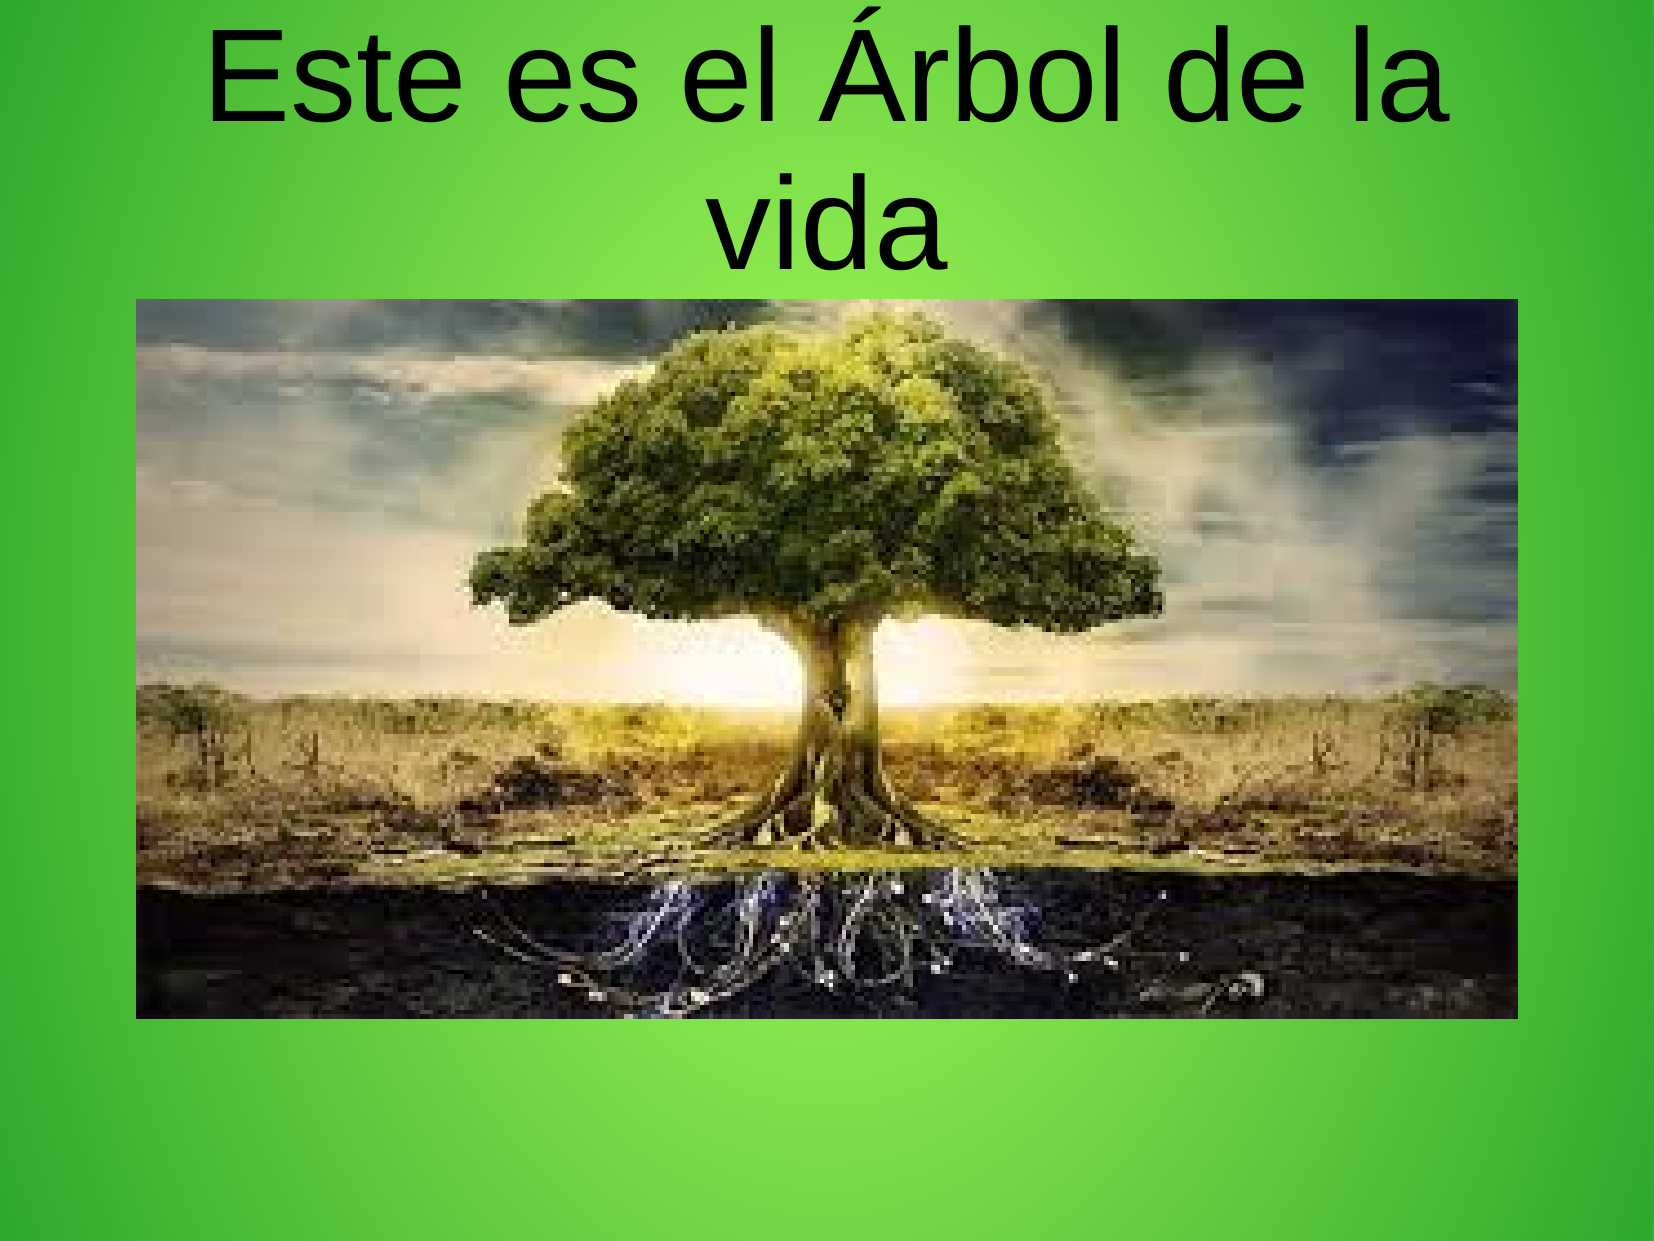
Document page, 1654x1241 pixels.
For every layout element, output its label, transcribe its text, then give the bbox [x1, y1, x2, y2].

picture [136, 299, 1518, 1019]
title Este es el Árbol de la vida [82, 2, 1571, 298]
